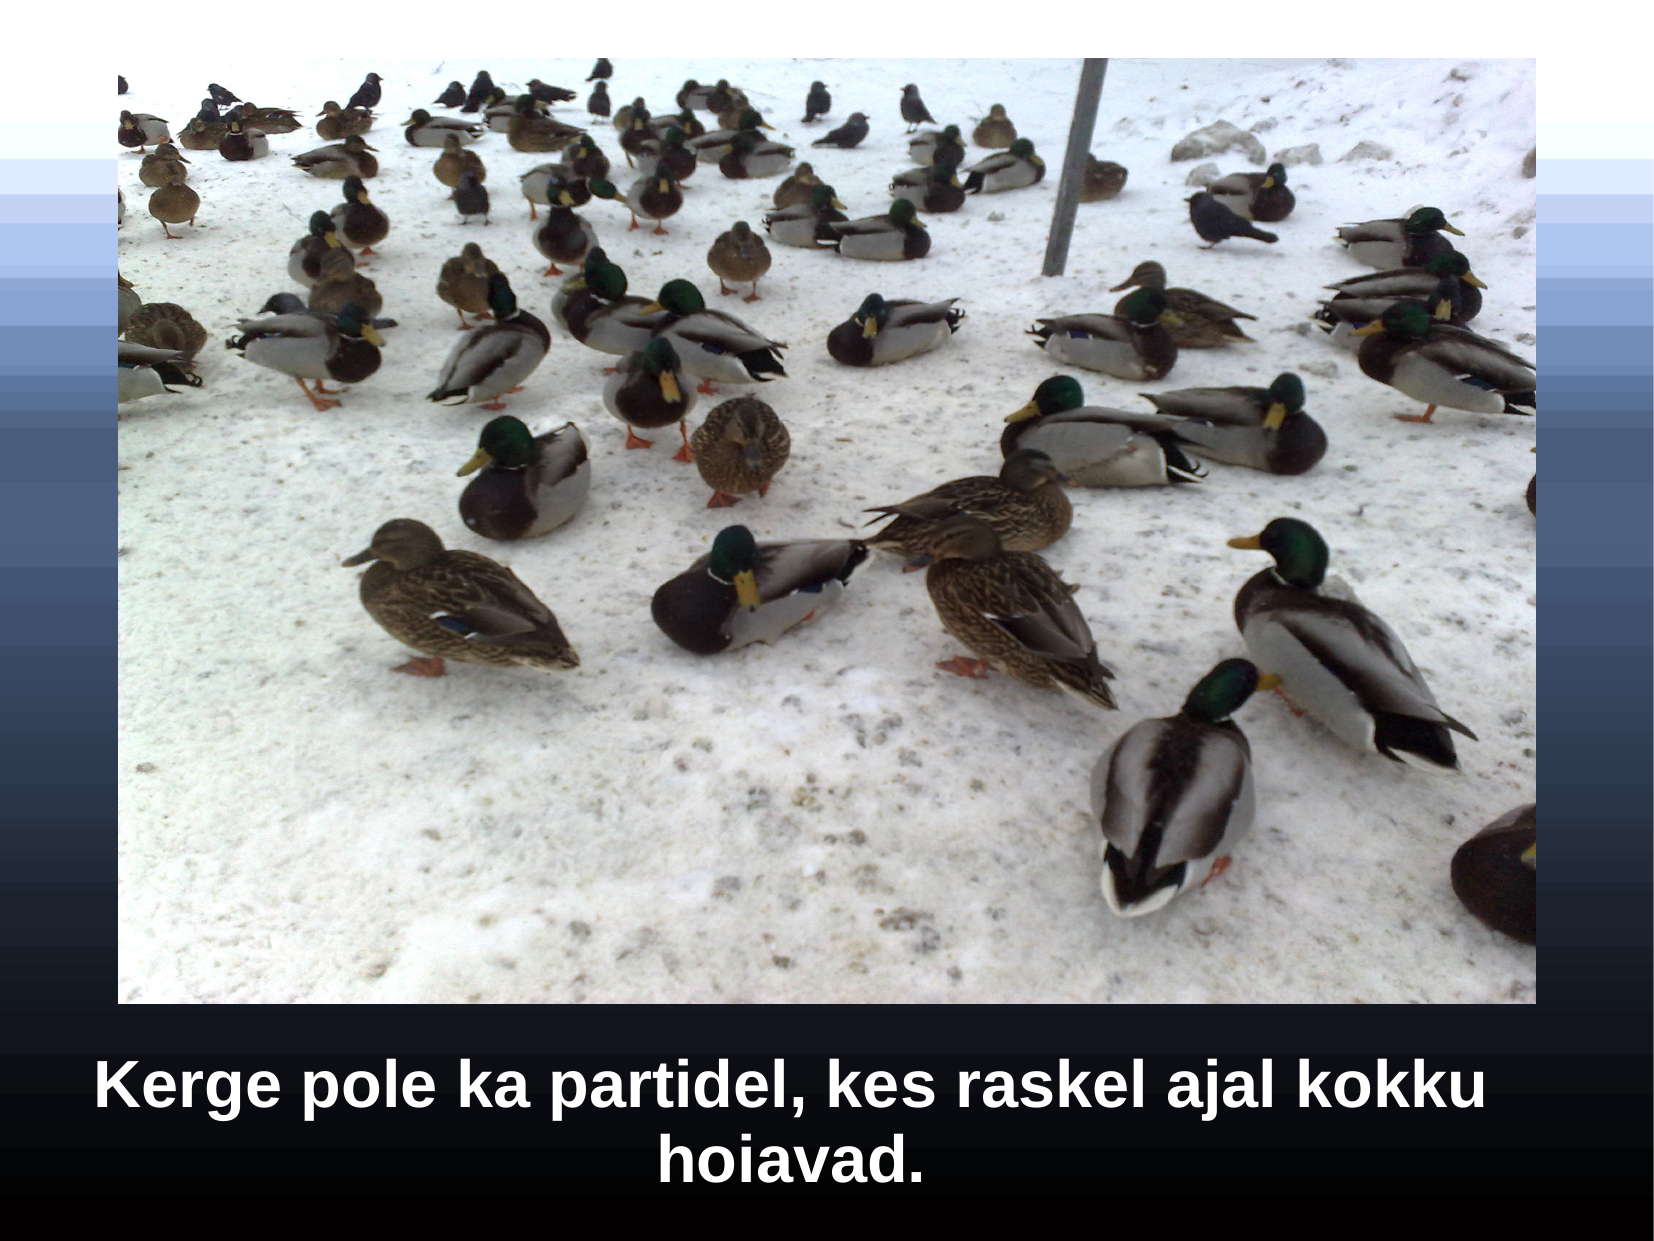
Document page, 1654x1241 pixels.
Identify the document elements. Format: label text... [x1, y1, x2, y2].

picture [0, 0, 1654, 1241]
title Kerge pole ka partidel, kes raskel ajal kokku hoiavad. [47, 1003, 1536, 1241]
